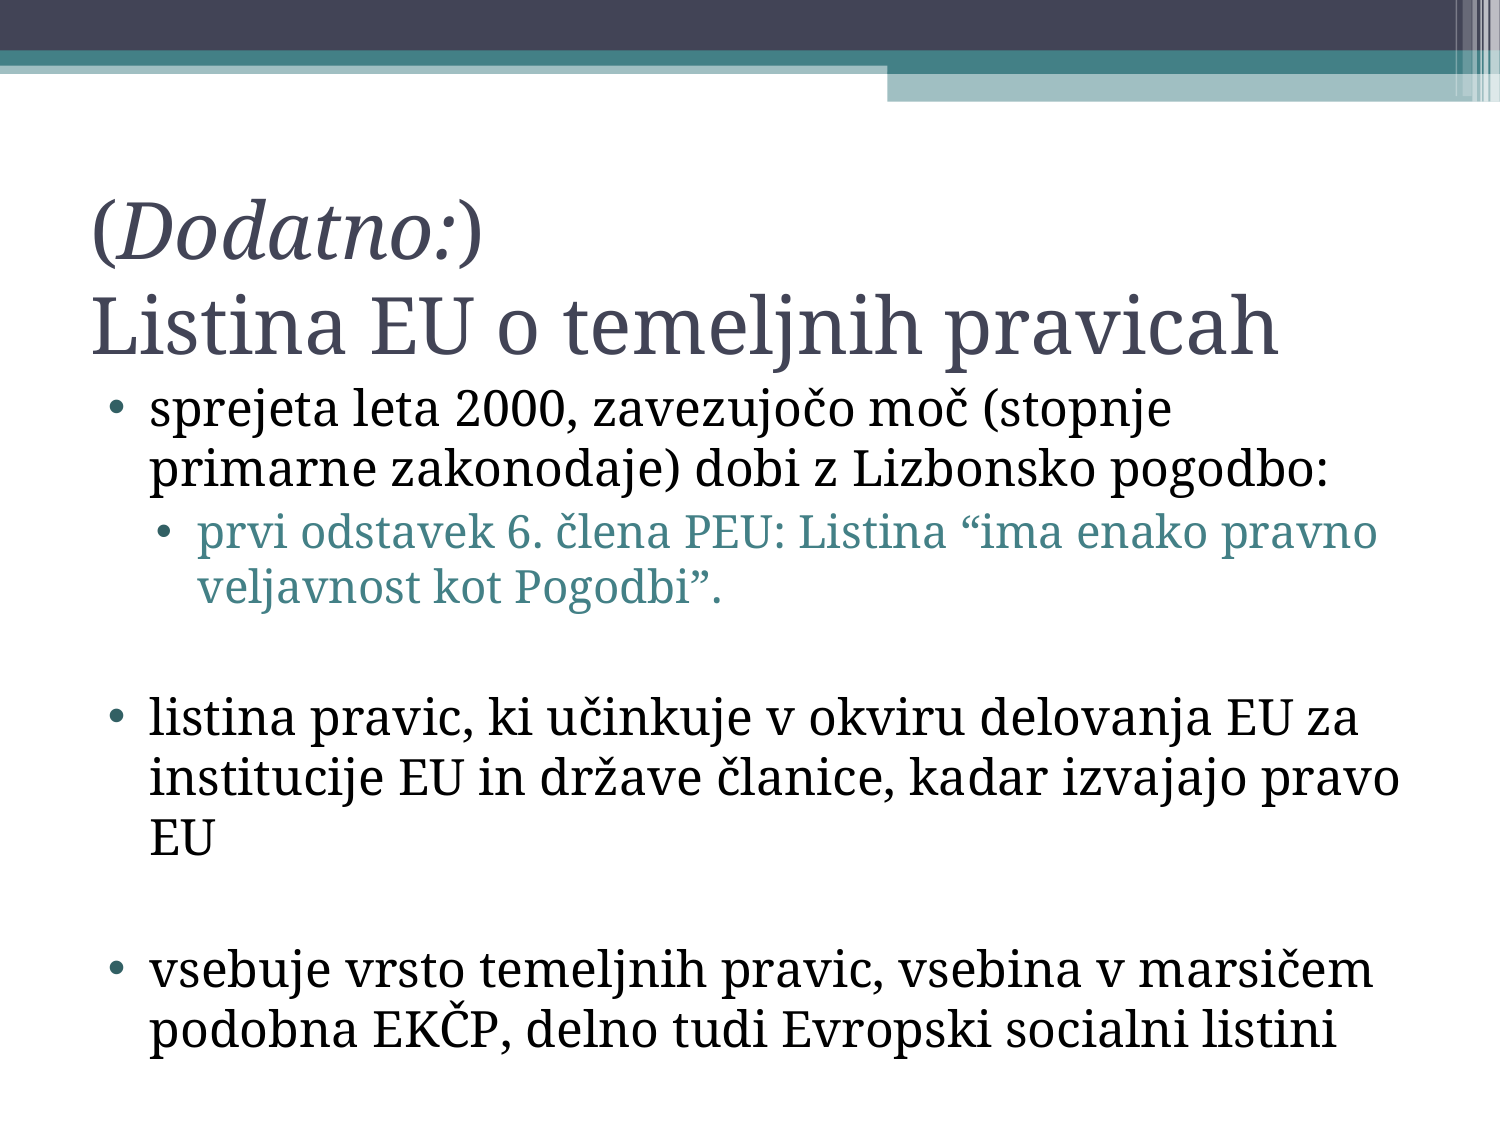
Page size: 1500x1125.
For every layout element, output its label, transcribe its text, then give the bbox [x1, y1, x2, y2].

list sprejeta leta 2000, zavezujočo moč (stopnje primarne zakonodaje) dobi z Lizbonsko pogodbo: prvi odstavek 6. člena PEU: Listina “ima enako pravno veljavnost kot Pogodbi”. listina pravic, ki učinkuje v okviru delovanja EU za institucije EU in države članice, kadar izvajajo pravo EU vsebuje vrsto temeljnih pravic, vsebina v marsičem podobna EKČP, delno tudi Evropski socialni listini [75, 369, 1426, 1079]
title (Dodatno:) Listina EU o temeljnih pravicah [75, 172, 1426, 369]
